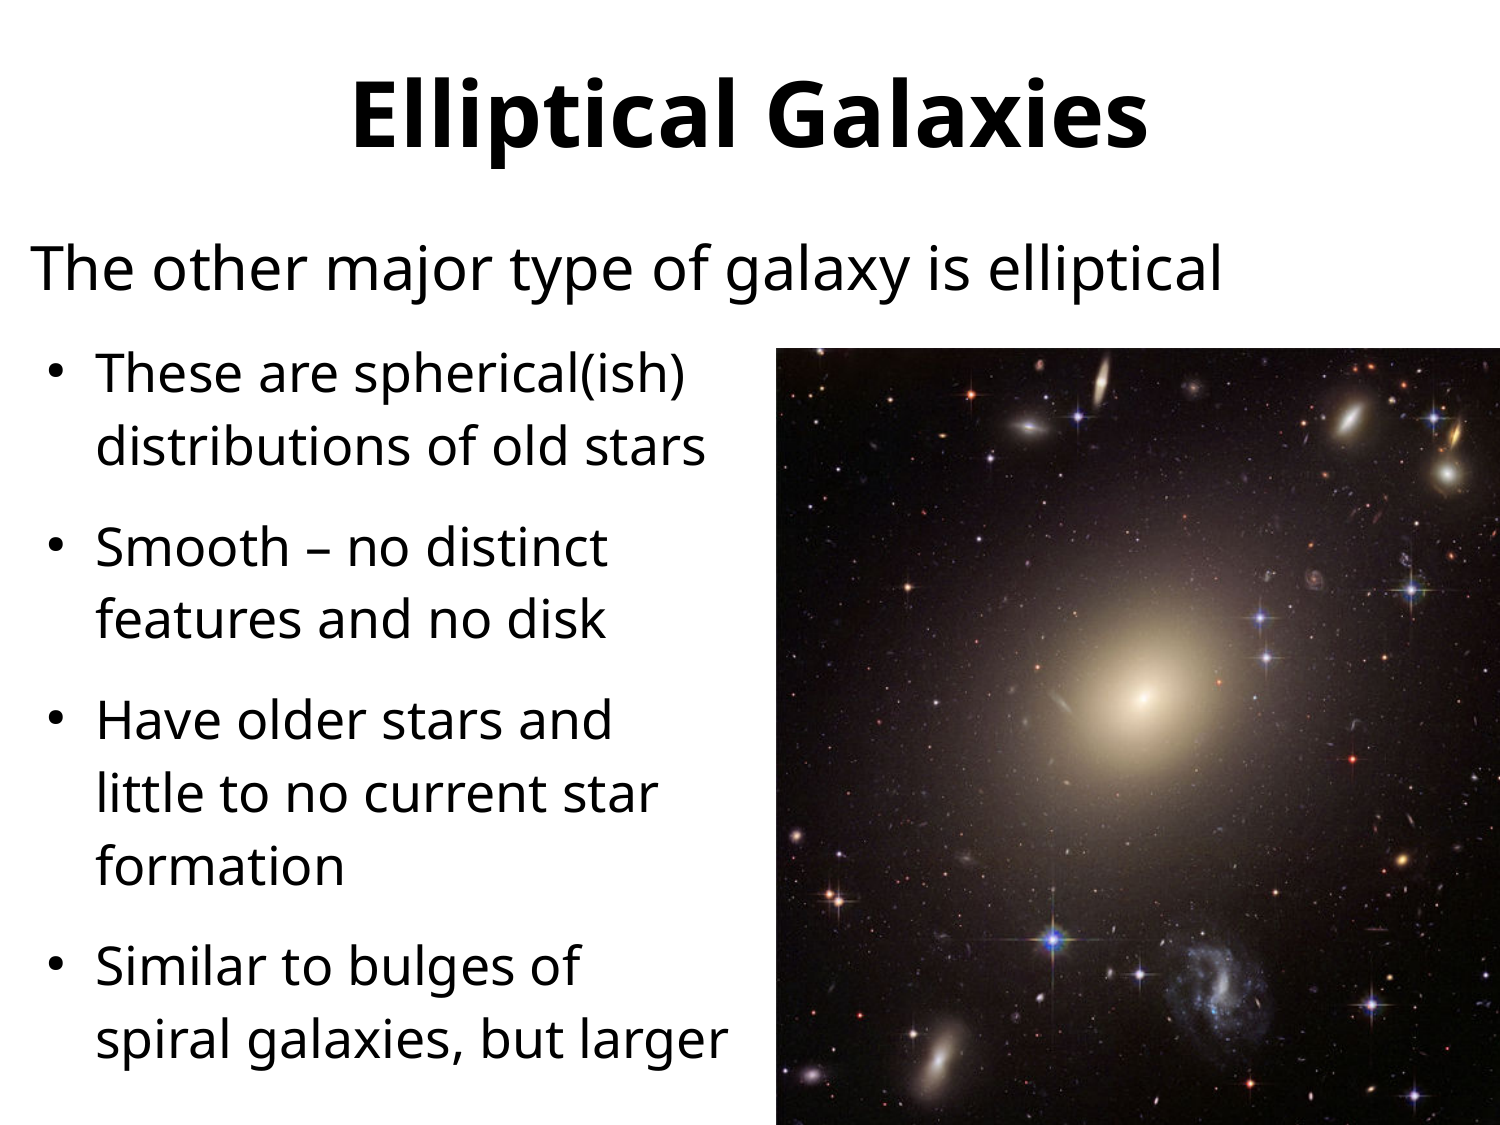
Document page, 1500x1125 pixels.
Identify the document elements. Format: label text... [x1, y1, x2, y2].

list The other major type of galaxy is elliptical These are spherical(ish) distributions of old stars Smooth – no distinct features and no disk Have older stars and little to no current star formation Similar to bulges of spiral galaxies, but larger [30, 224, 1471, 1076]
title Elliptical Galaxies [30, 58, 1471, 167]
picture [776, 348, 1500, 1125]
